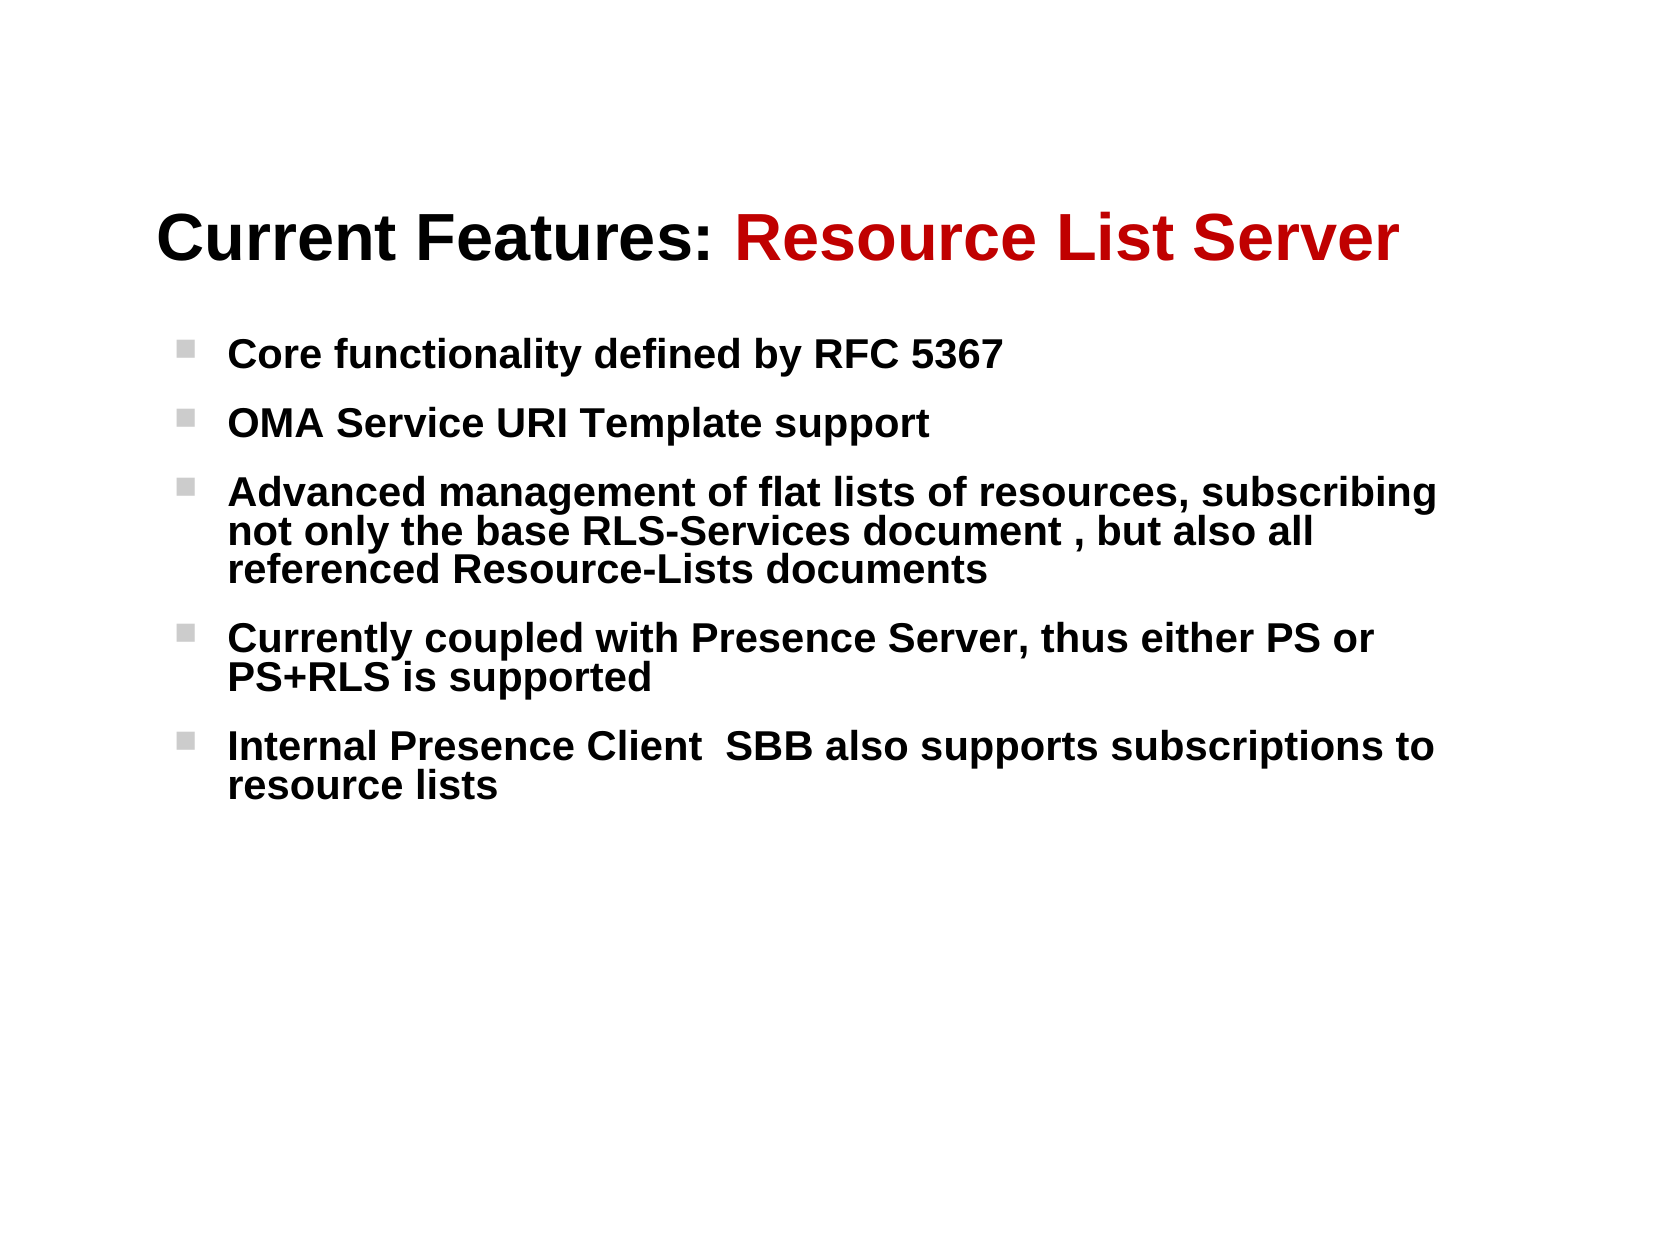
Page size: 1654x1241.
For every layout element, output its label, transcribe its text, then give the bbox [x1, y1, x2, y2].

title Current Features: Resource List Server [156, 196, 1502, 288]
list Core functionality defined by RFC 5367 OMA Service URI Template support Advanced management of flat lists of resources, subscribing not only the base RLS-Services document , but also all referenced Resource-Lists documents Currently coupled with Presence Server, thus either PS or PS+RLS is supported Internal Presence Client SBB also supports subscriptions to resource lists [156, 337, 1502, 1131]
